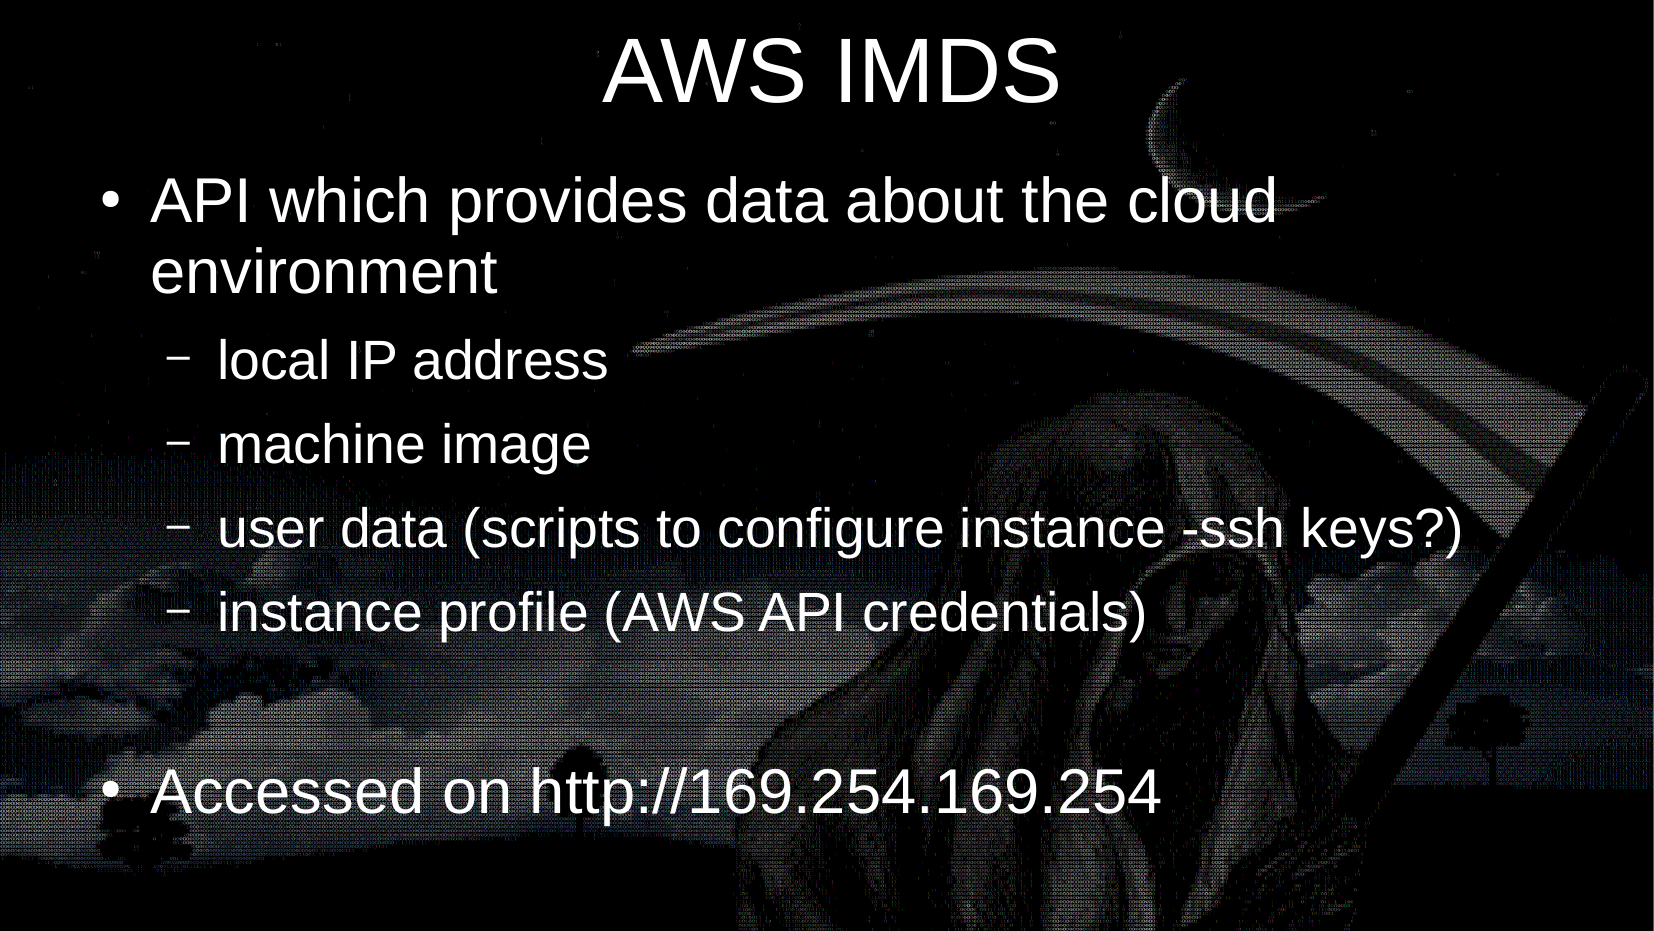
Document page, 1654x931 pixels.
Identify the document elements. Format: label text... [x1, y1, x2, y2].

title AWS IMDS [11, 10, 1654, 131]
picture [0, 0, 1654, 931]
list API which provides data about the cloud environment local IP address machine image user data (scripts to configure instance -ssh keys?) instance profile (AWS API credentials) Accessed on http://169.254.169.254 [82, 165, 1571, 827]
